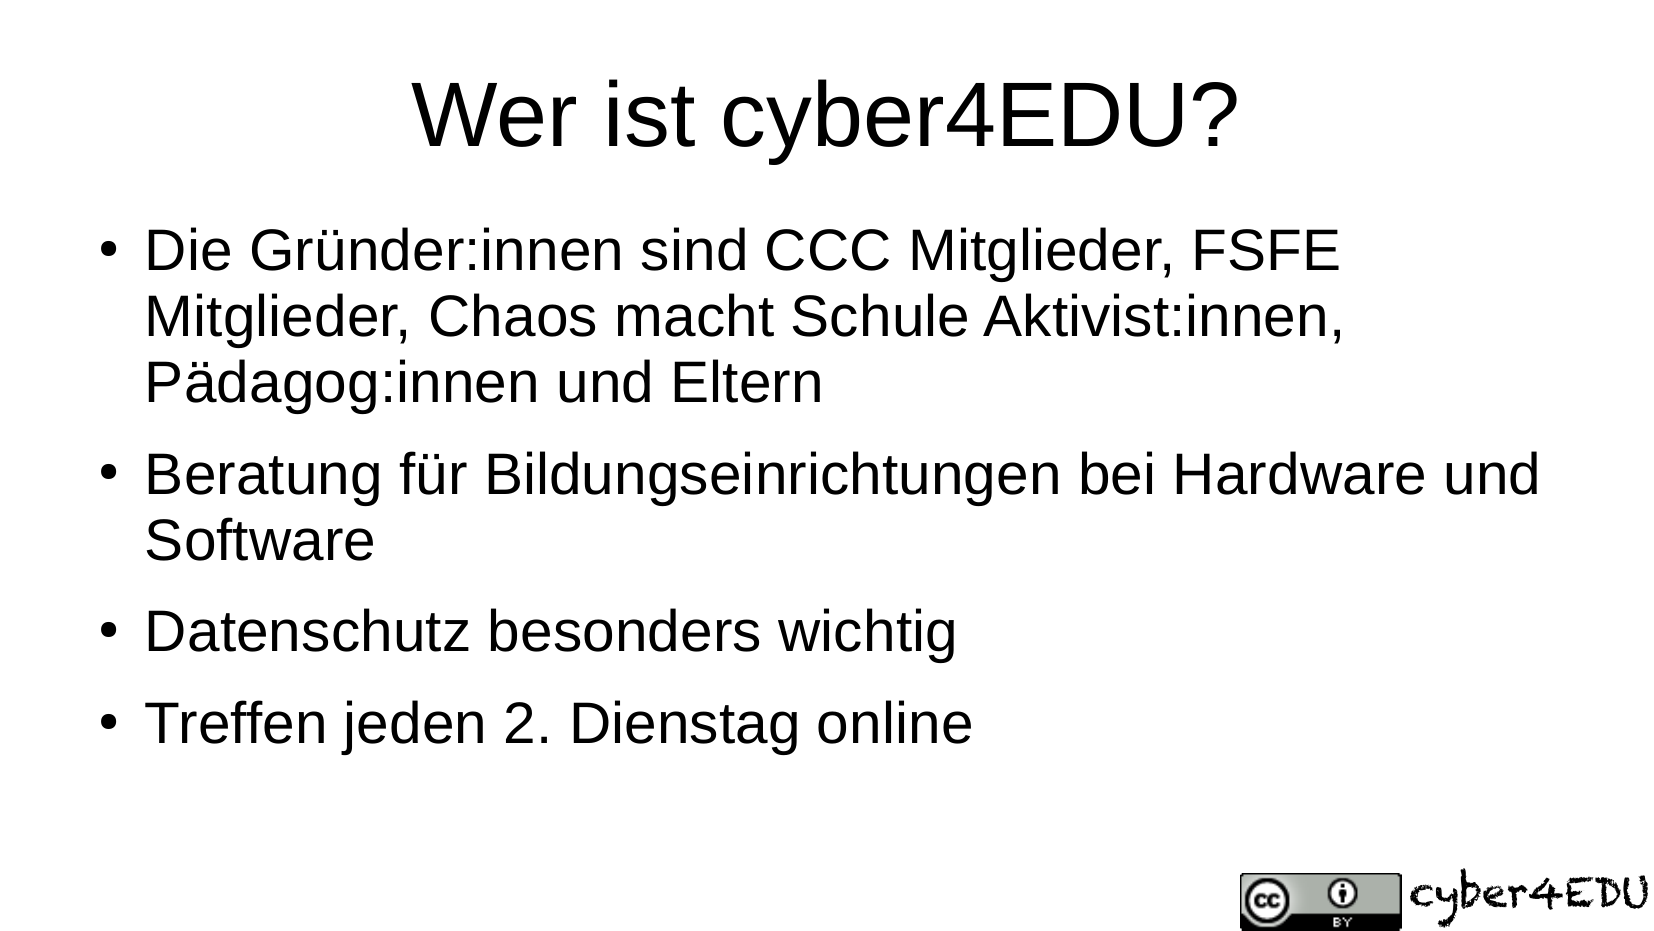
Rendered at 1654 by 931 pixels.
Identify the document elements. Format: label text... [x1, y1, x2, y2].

title Wer ist cyber4EDU? [82, 37, 1571, 193]
picture [1410, 868, 1648, 928]
picture [1240, 873, 1402, 931]
list Die Gründer:innen sind CCC Mitglieder, FSFE Mitglieder, Chaos macht Schule Aktivist:innen, Pädagog:innen und Eltern Beratung für Bildungseinrichtungen bei Hardware und Software Datenschutz besonders wichtig Treffen jeden 2. Dienstag online [82, 217, 1571, 758]
